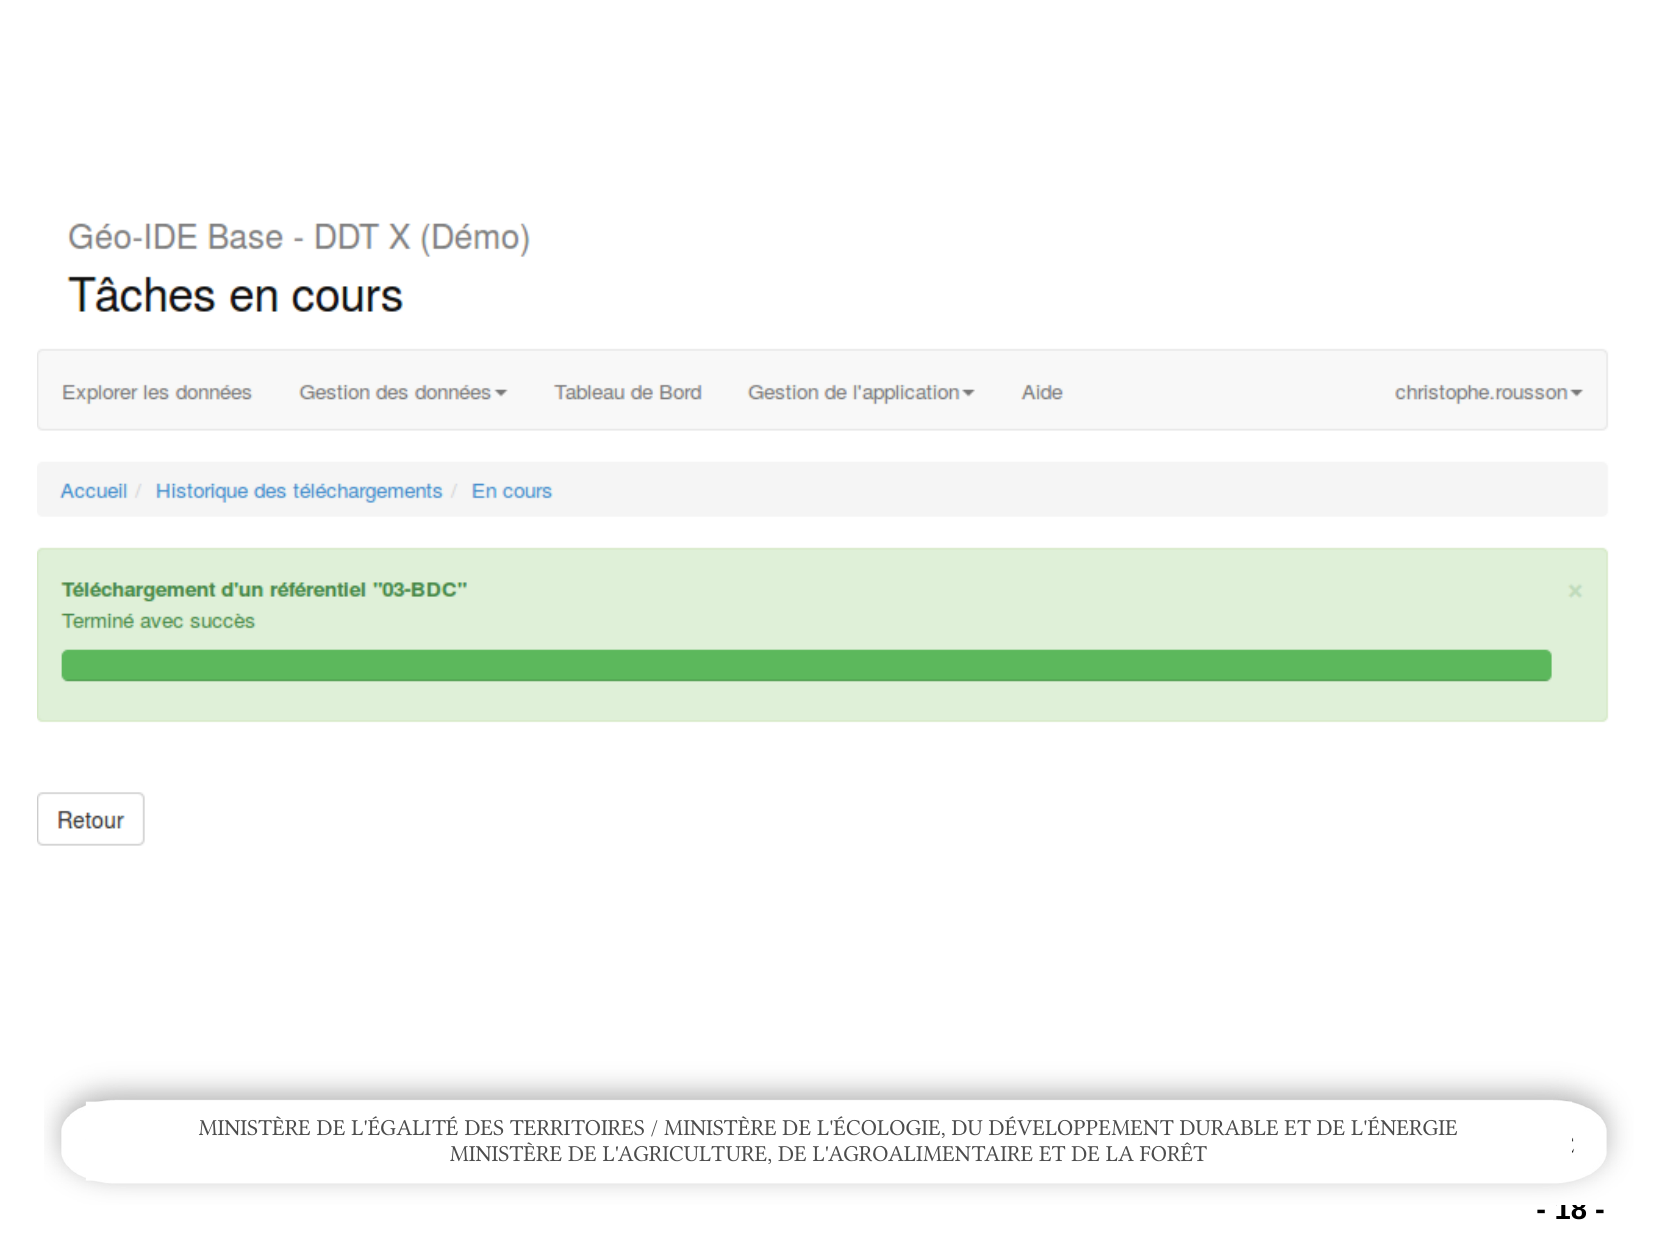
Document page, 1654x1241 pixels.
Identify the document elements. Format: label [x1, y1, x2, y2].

picture [44, 1060, 1634, 1205]
picture [37, 199, 1616, 849]
